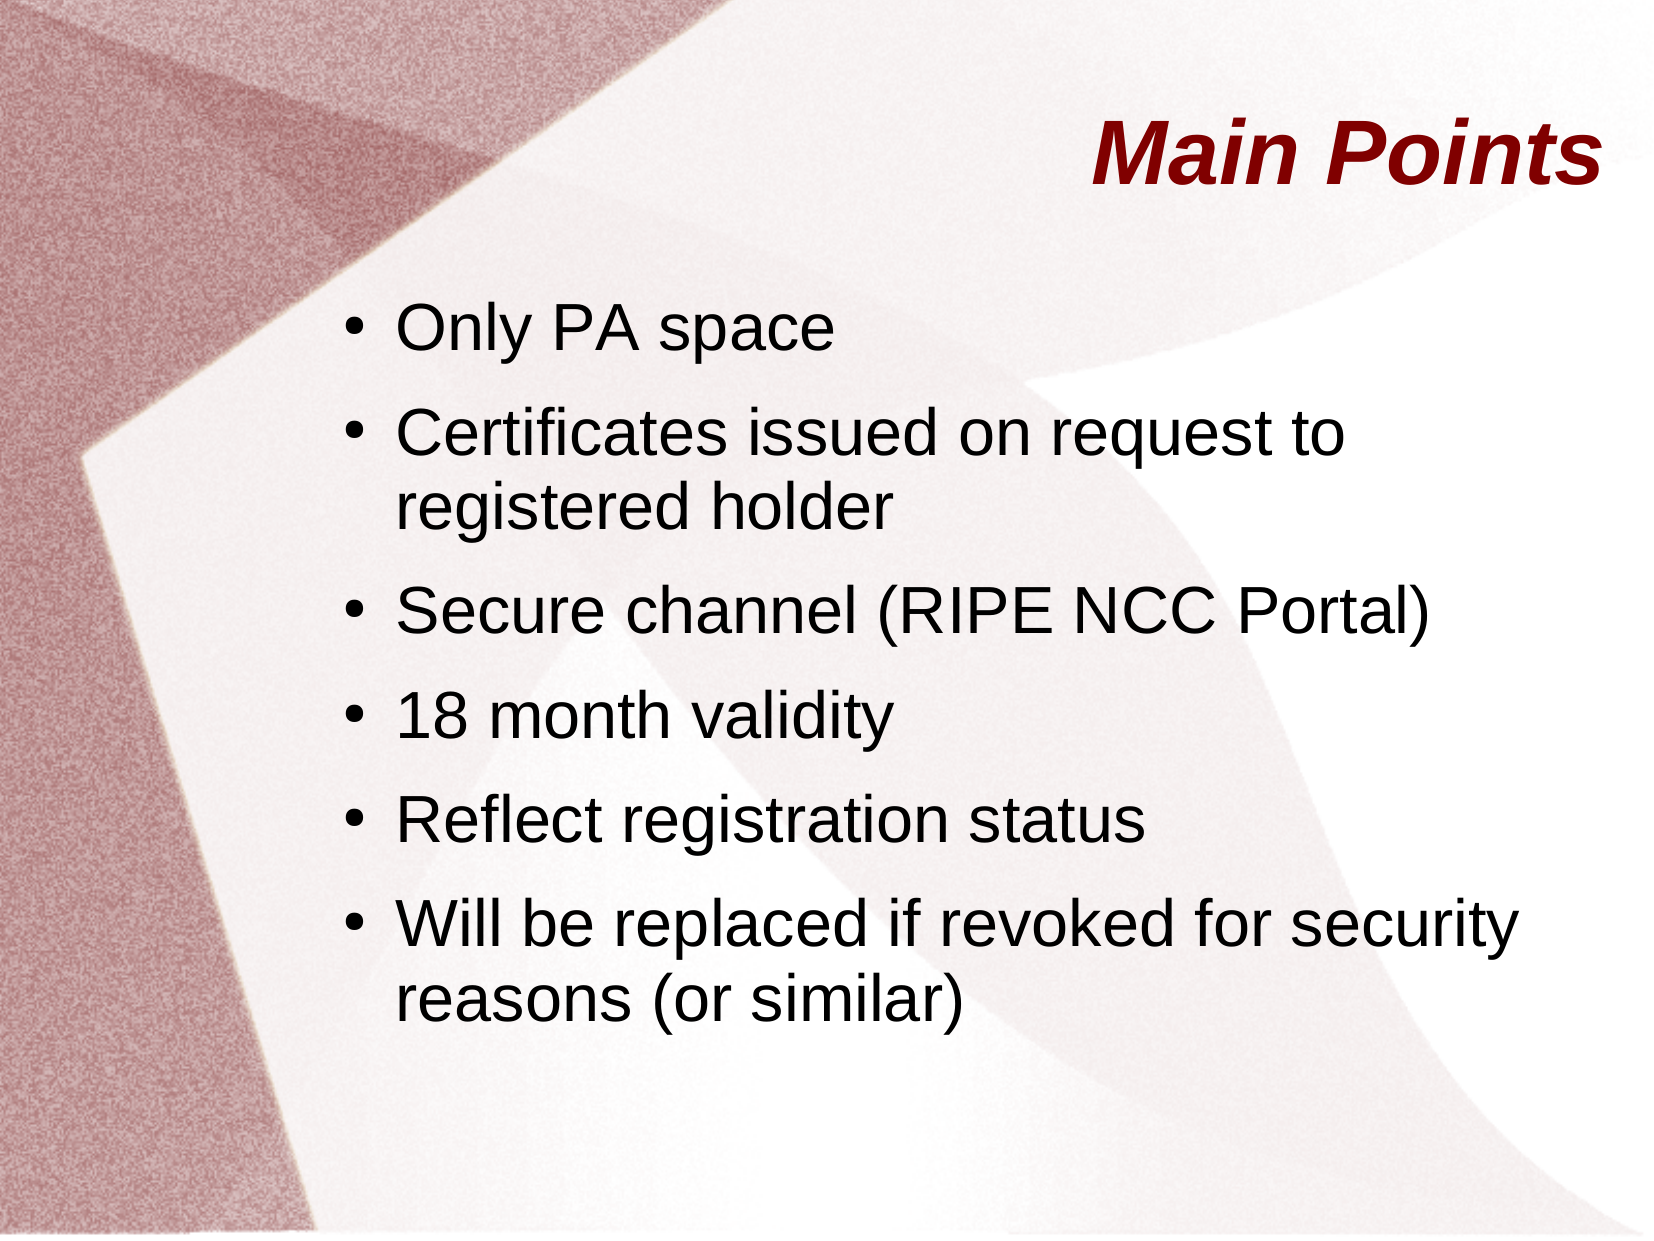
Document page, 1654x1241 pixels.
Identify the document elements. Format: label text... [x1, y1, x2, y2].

picture [0, 0, 1654, 1241]
list Only PA space Certificates issued on request to registered holder Secure channel (RIPE NCC Portal) 18 month validity Reflect registration status Will be replaced if revoked for security reasons (or similar) [324, 290, 1601, 1037]
title Main Points [596, 56, 1607, 250]
